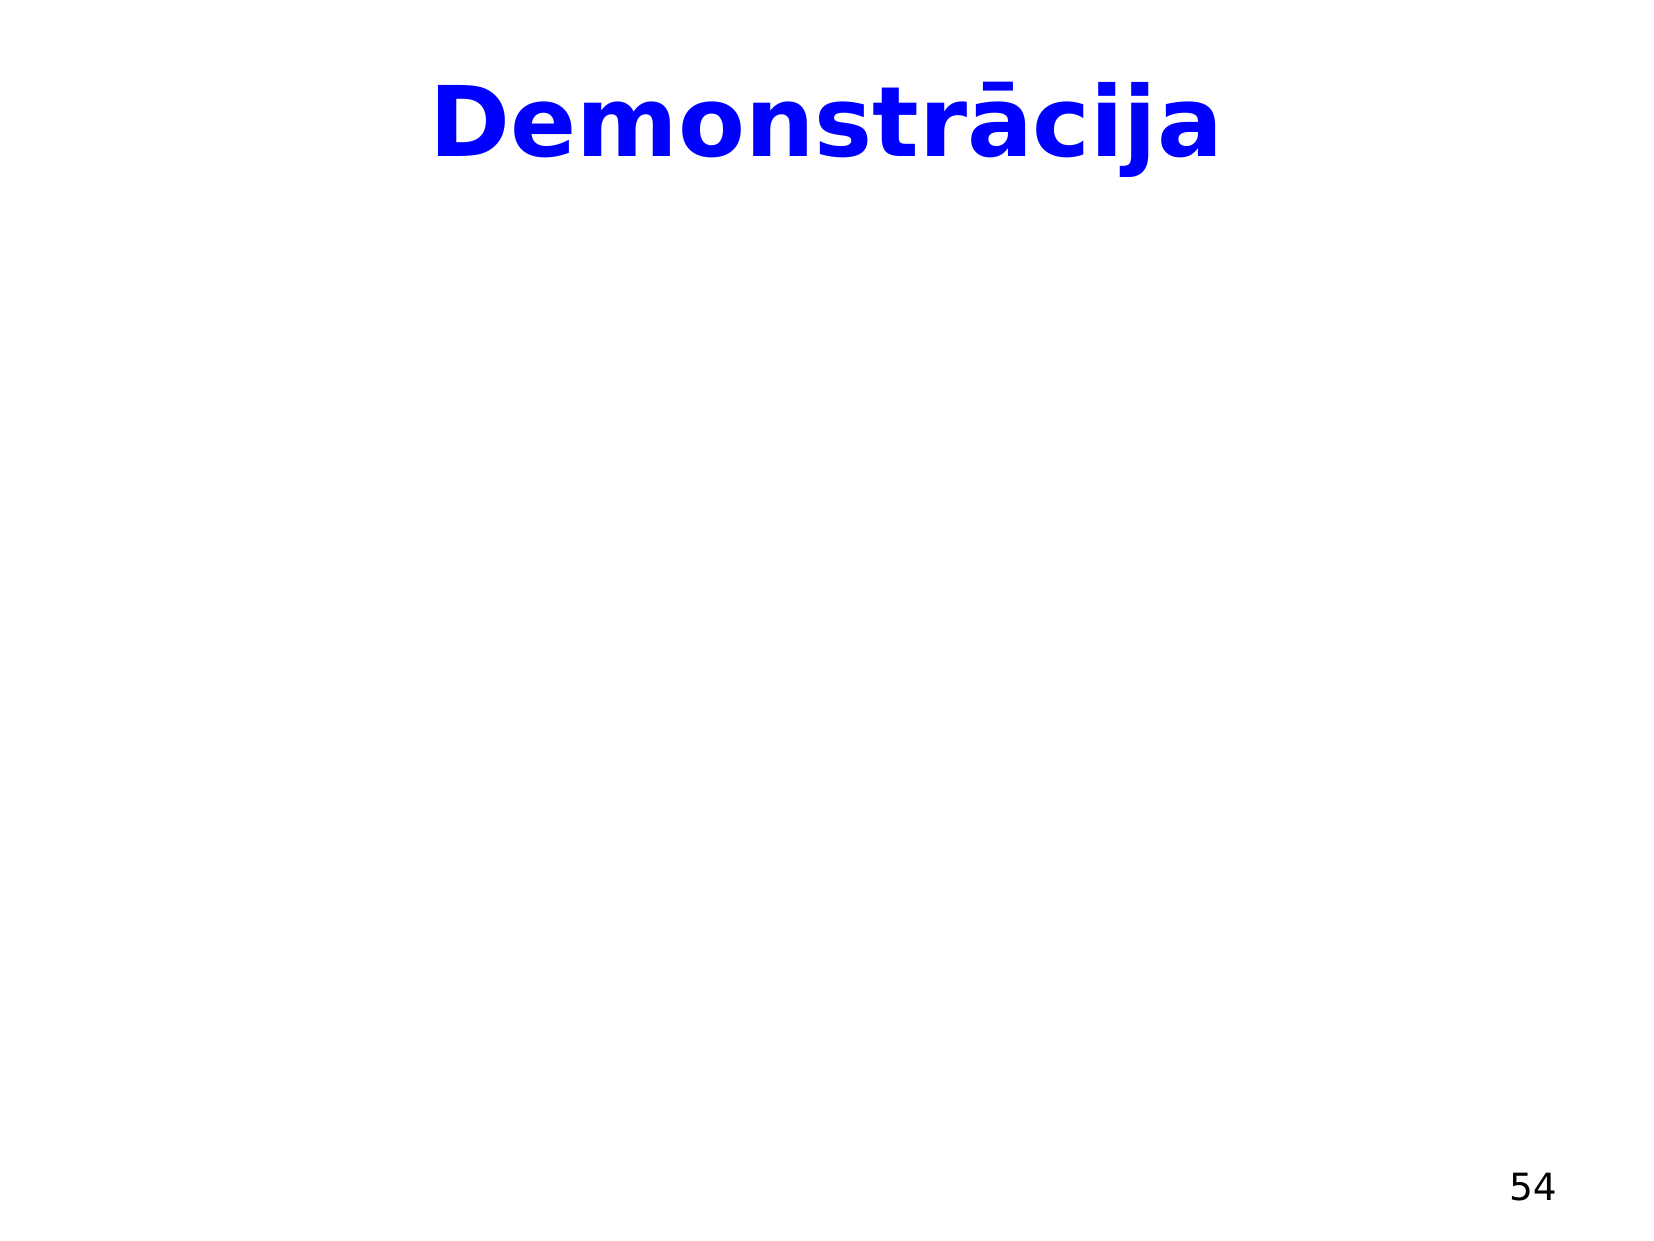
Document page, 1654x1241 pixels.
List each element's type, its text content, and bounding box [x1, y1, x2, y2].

title Demonstrācija [82, 49, 1571, 196]
